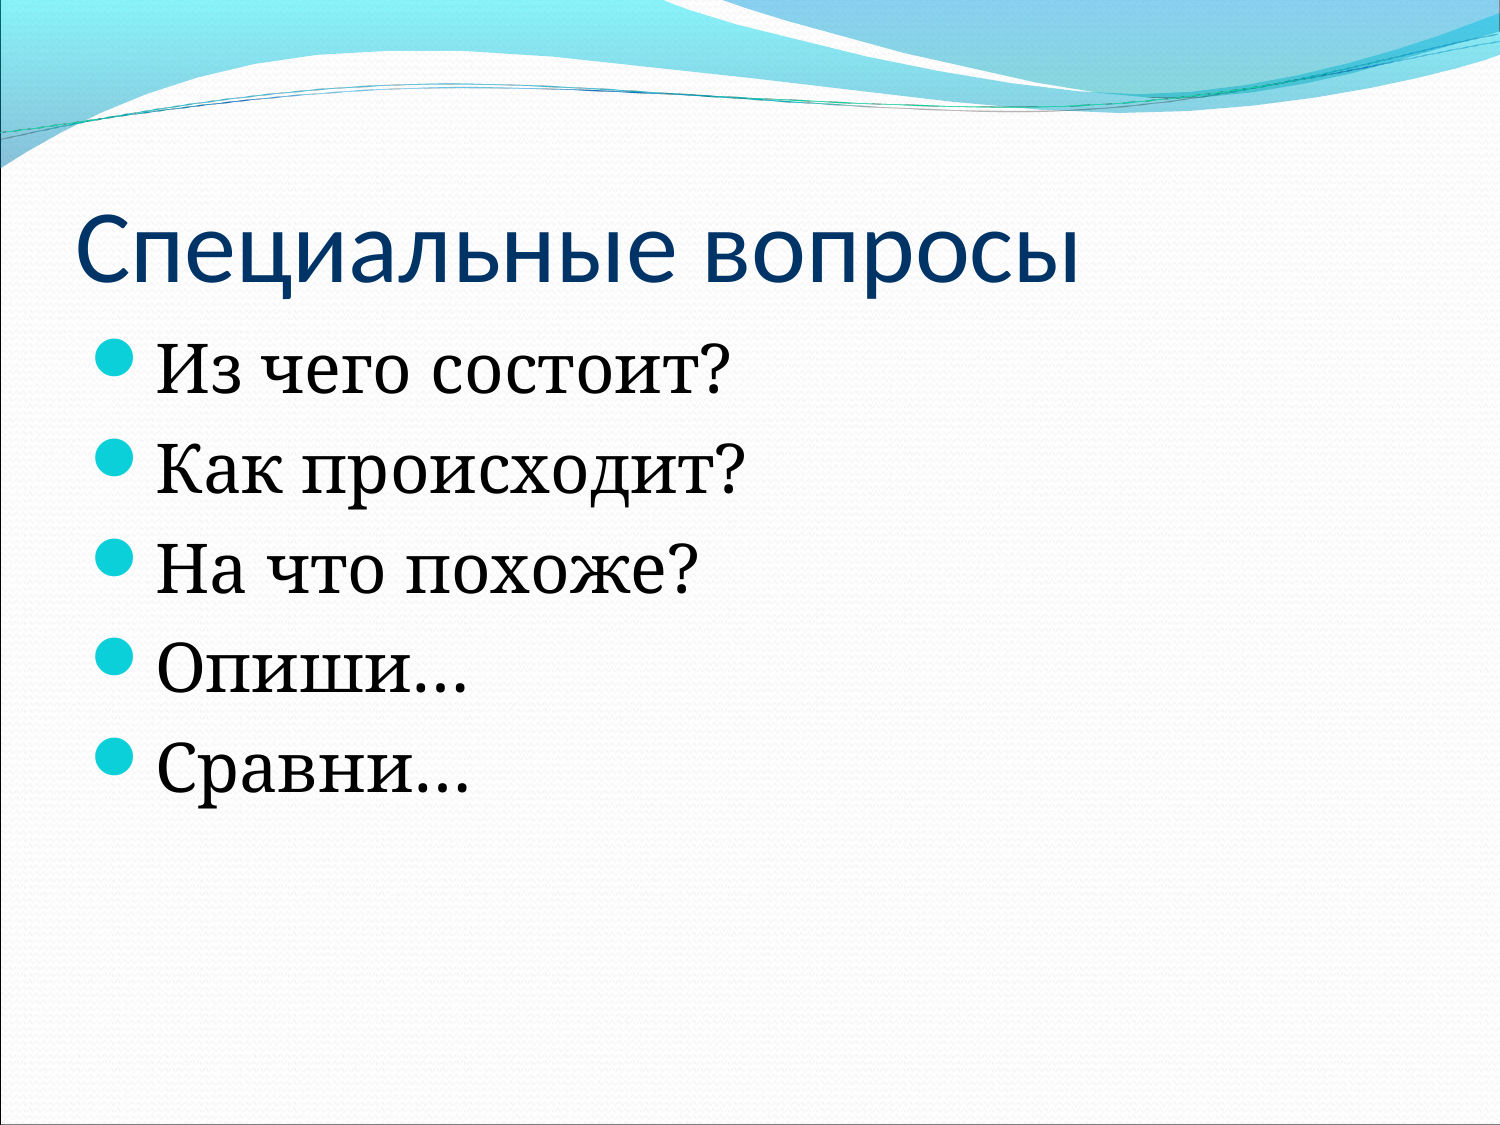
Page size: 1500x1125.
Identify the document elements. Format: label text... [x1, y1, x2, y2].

title Специальные вопросы [75, 115, 1426, 304]
picture [0, 0, 1500, 1125]
list Из чего состоит? Как происходит? На что похоже? Опиши… Сравни… [75, 317, 1426, 1038]
